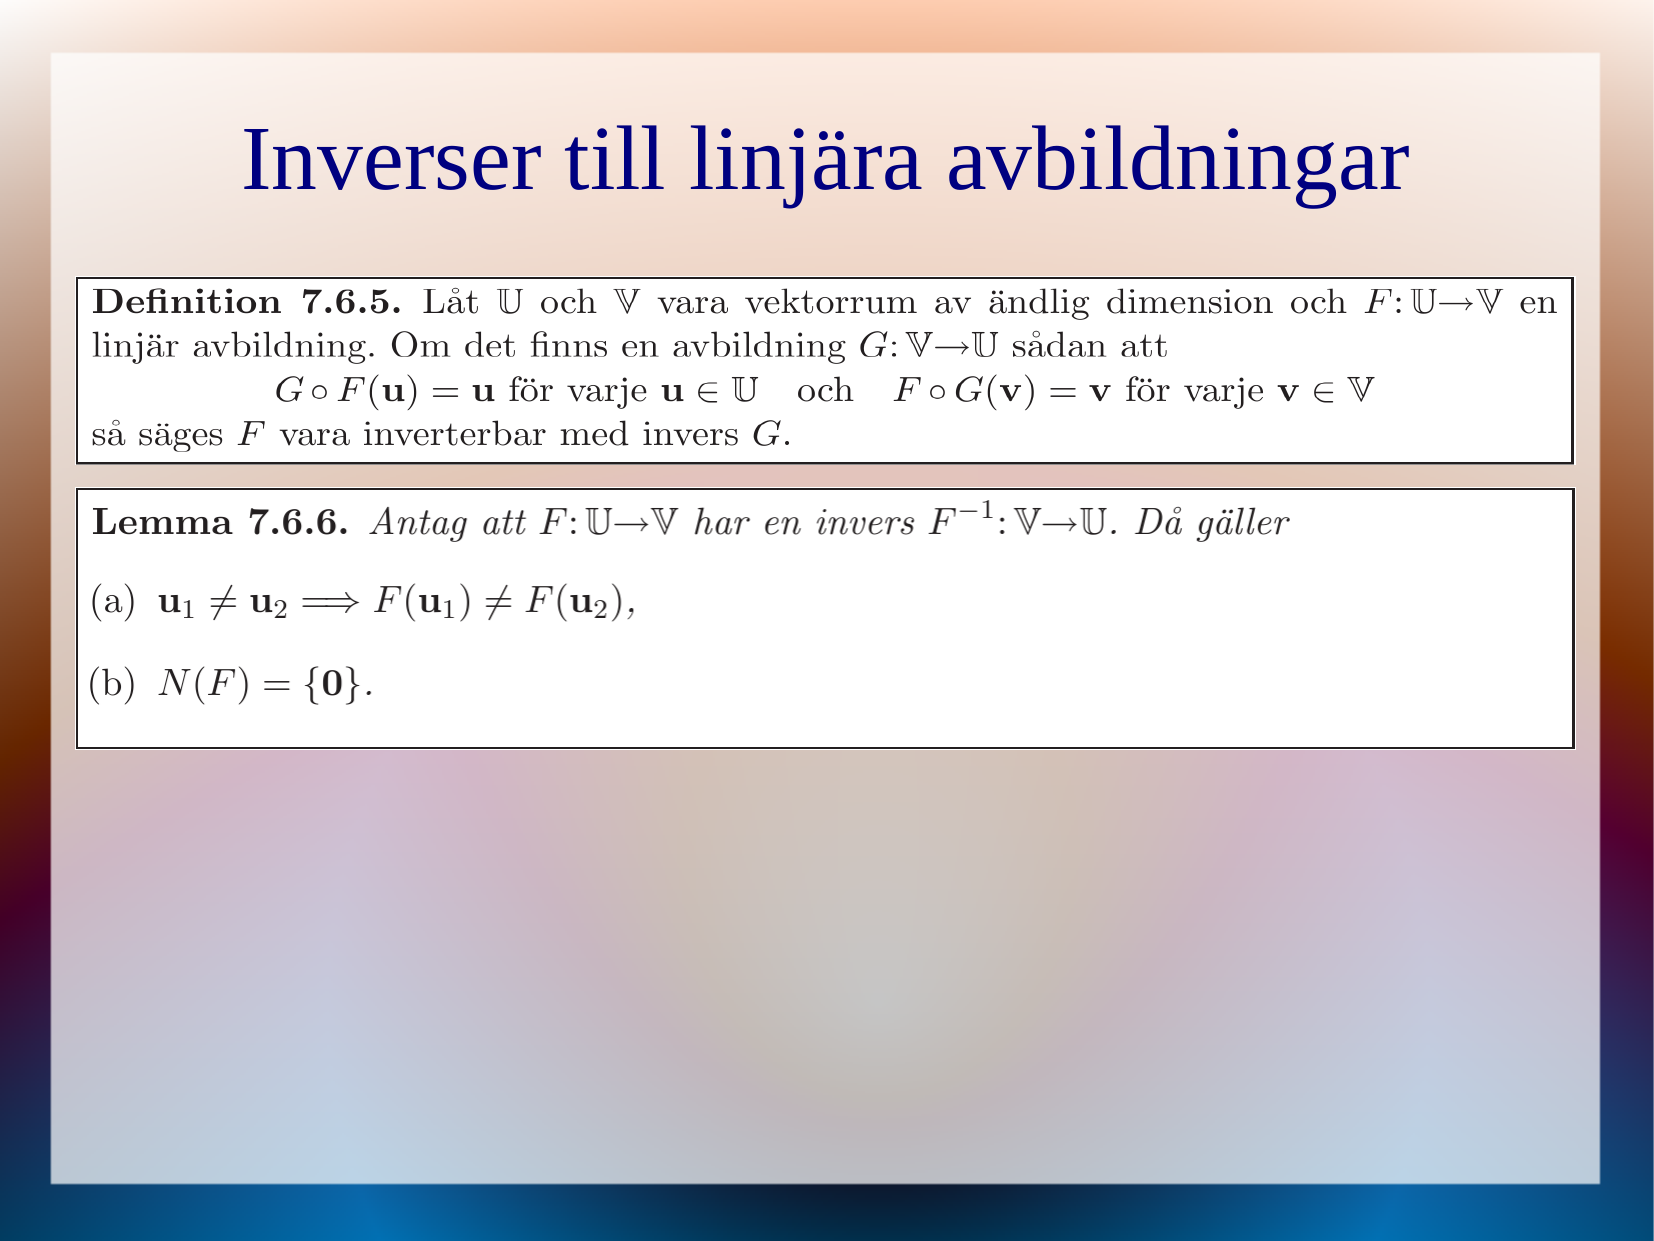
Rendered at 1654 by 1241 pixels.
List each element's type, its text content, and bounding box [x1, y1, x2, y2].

picture [0, 0, 1654, 1241]
title Inverser till linjära avbildningar [82, 55, 1571, 263]
